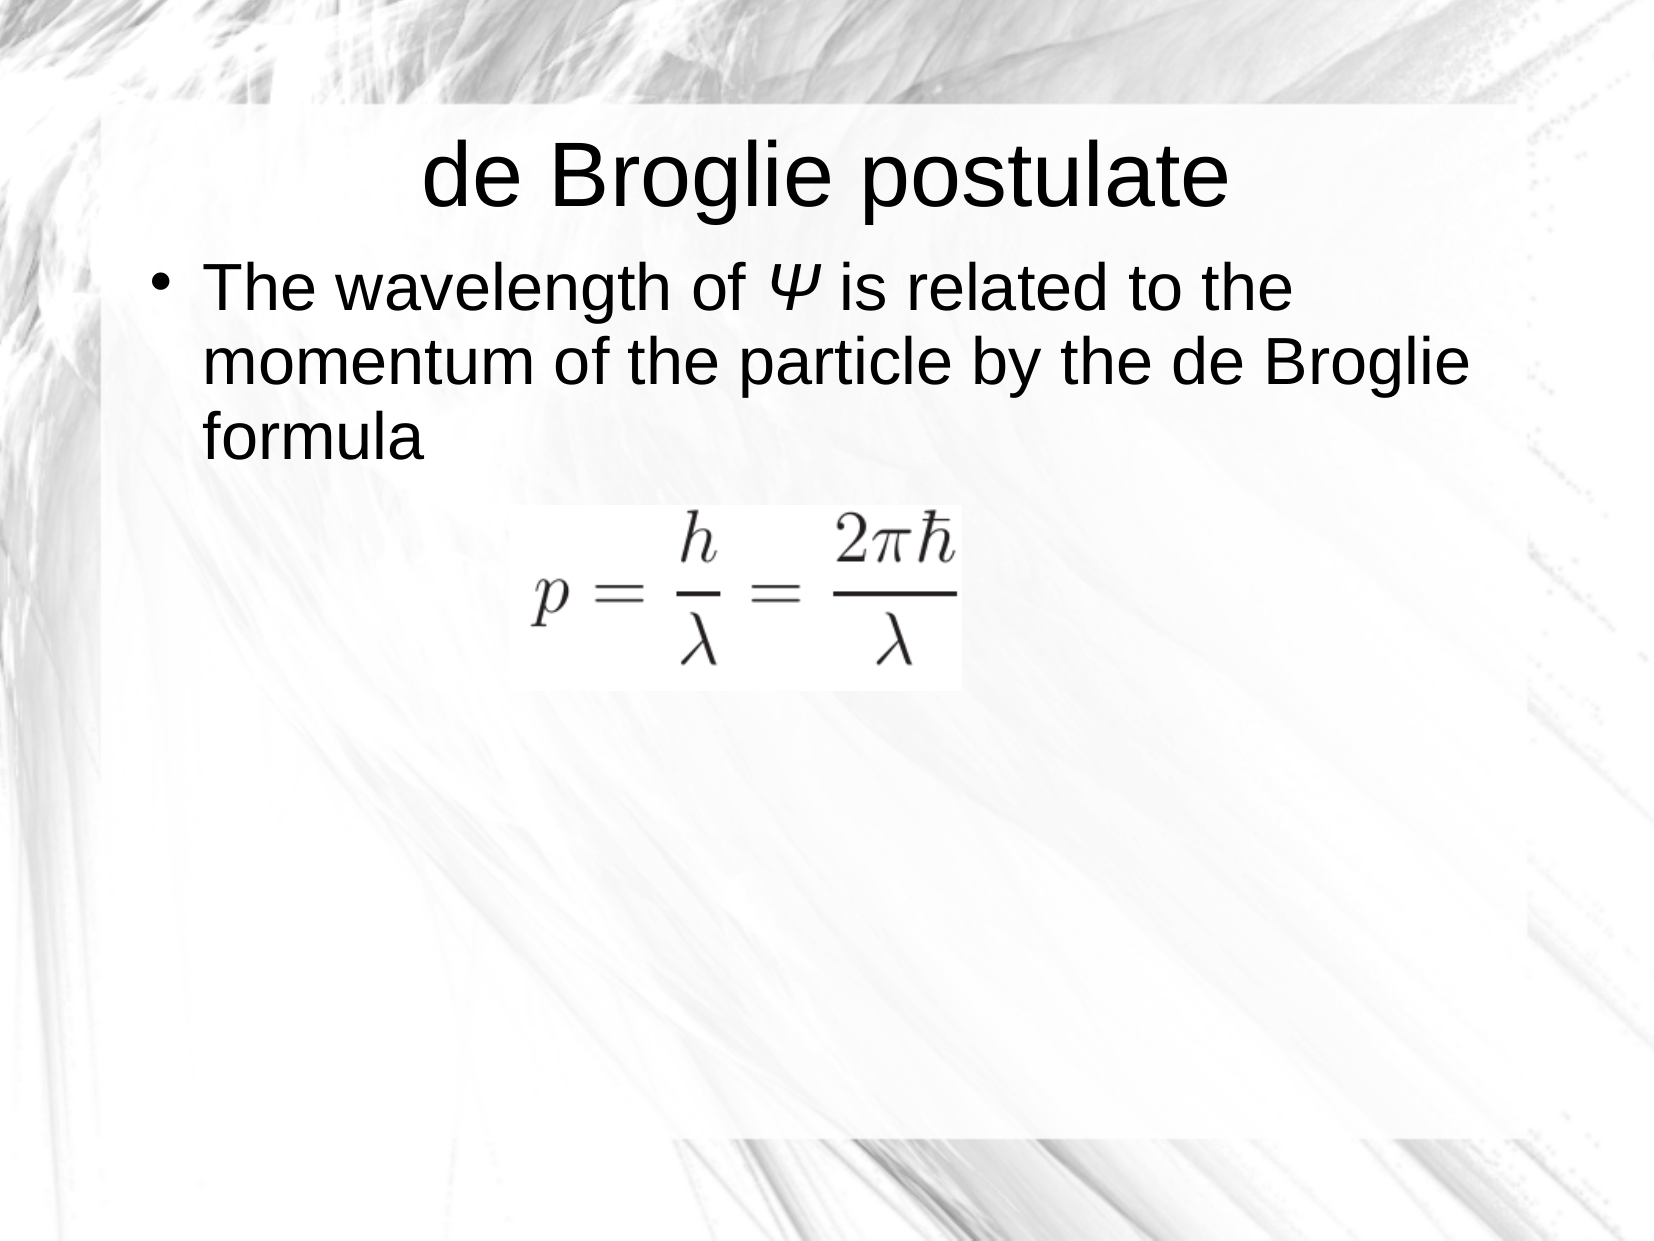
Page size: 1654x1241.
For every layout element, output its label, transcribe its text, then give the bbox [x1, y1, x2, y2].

list The wavelength of Ψ is related to the momentum of the particle by the de Broglie formula [131, 246, 1520, 1066]
picture [0, 0, 1654, 1241]
title de Broglie postulate [118, 88, 1536, 257]
